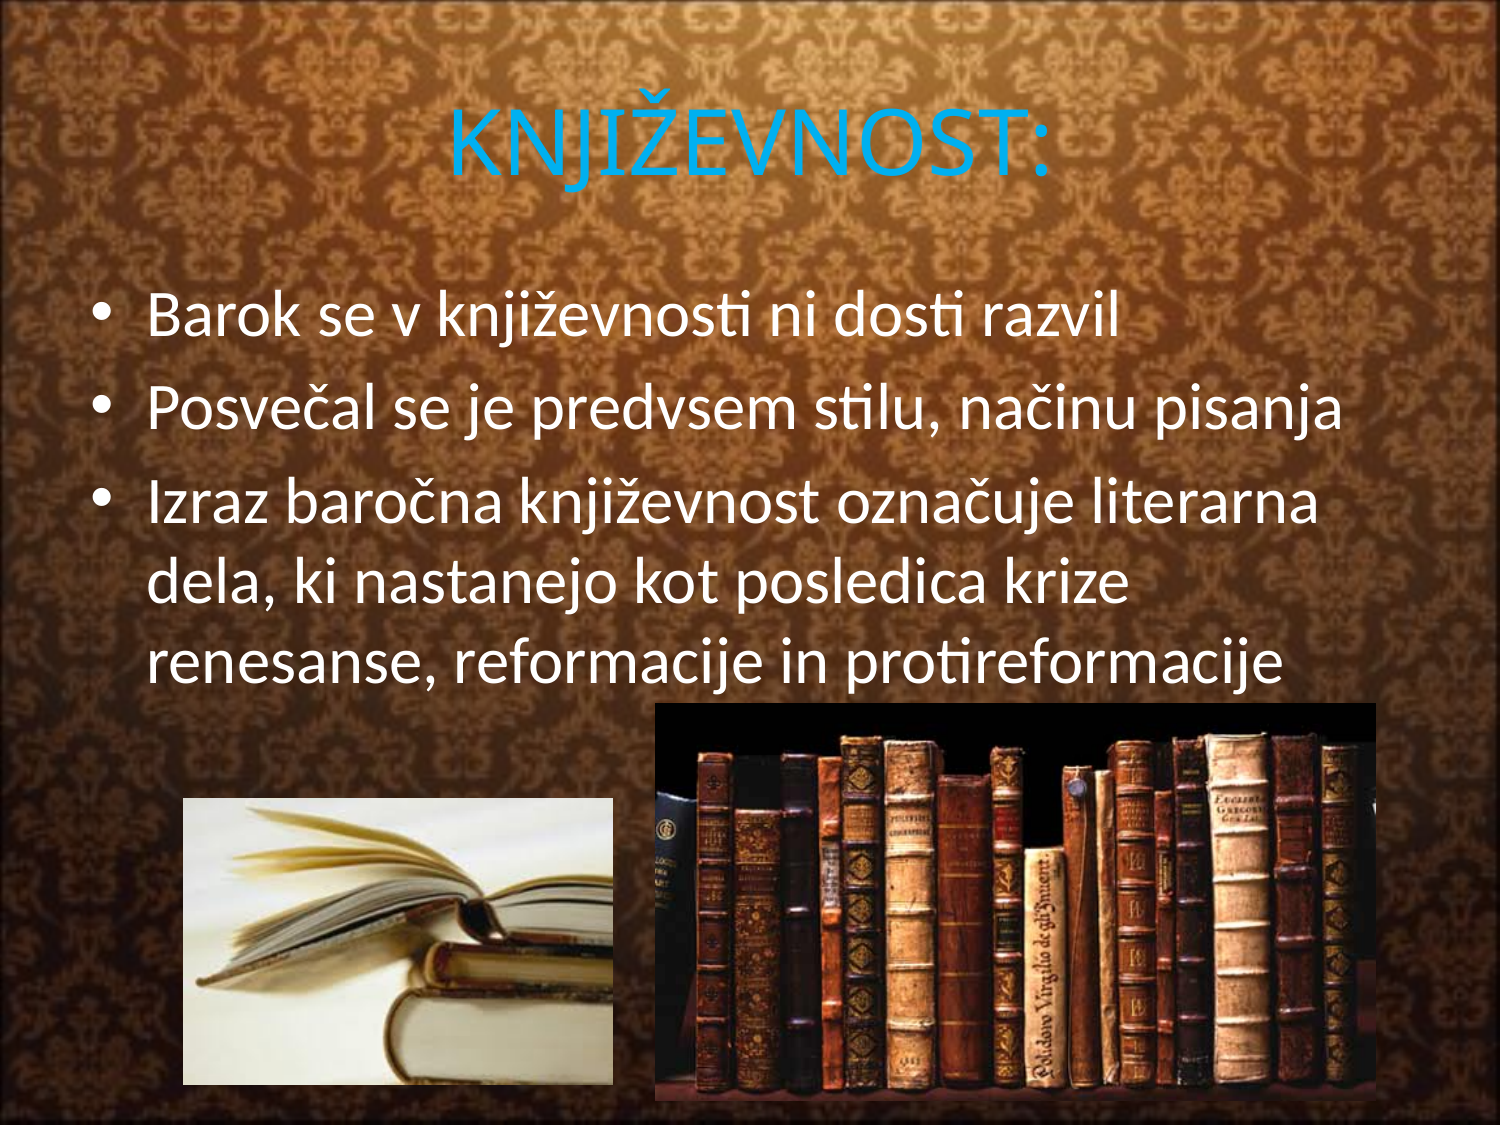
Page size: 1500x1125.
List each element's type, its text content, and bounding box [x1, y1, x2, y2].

list Barok se v književnosti ni dosti razvil Posvečal se je predvsem stilu, načinu pisanja Izraz baročna književnost označuje literarna dela, ki nastanejo kot posledica krize renesanse, reformacije in protireformacije [75, 262, 1425, 1005]
title KNJIŽEVNOST: [75, 45, 1425, 233]
picture [0, 0, 1500, 1125]
